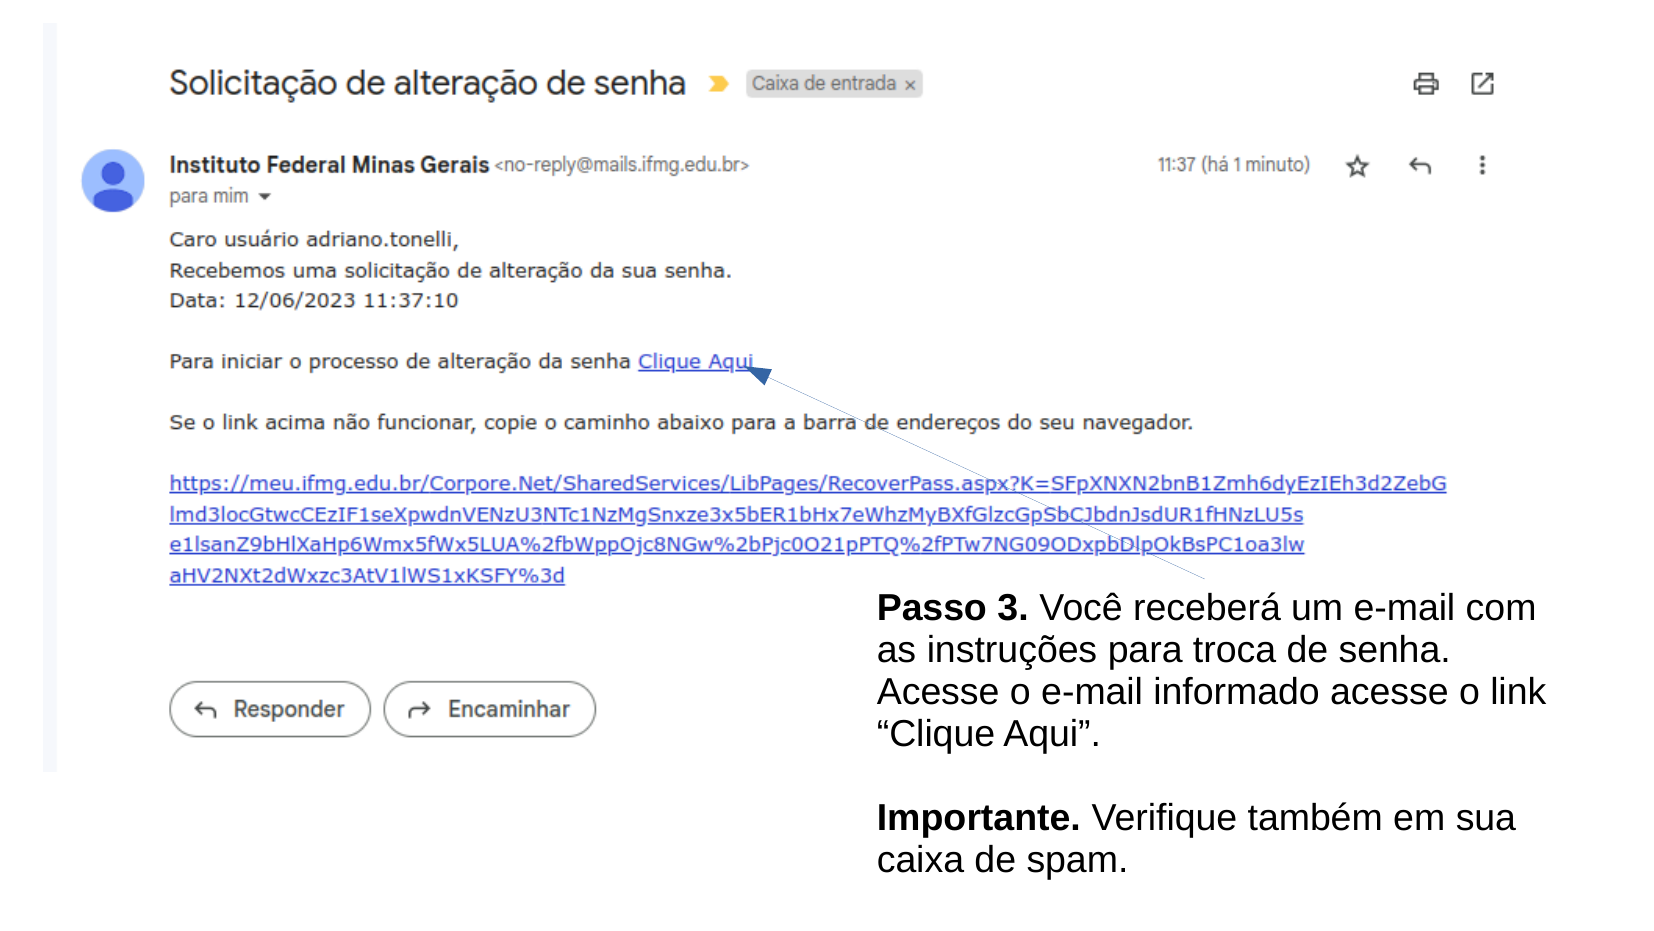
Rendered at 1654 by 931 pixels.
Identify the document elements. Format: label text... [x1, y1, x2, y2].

picture [43, 23, 1501, 773]
text_box Passo 3. Você receberá um e-mail com as instruções para troca de senha. Acesse o e-mail informado acesse o link “Clique Aqui”. Importante. Verifique também em sua caixa de spam. [862, 579, 1583, 888]
